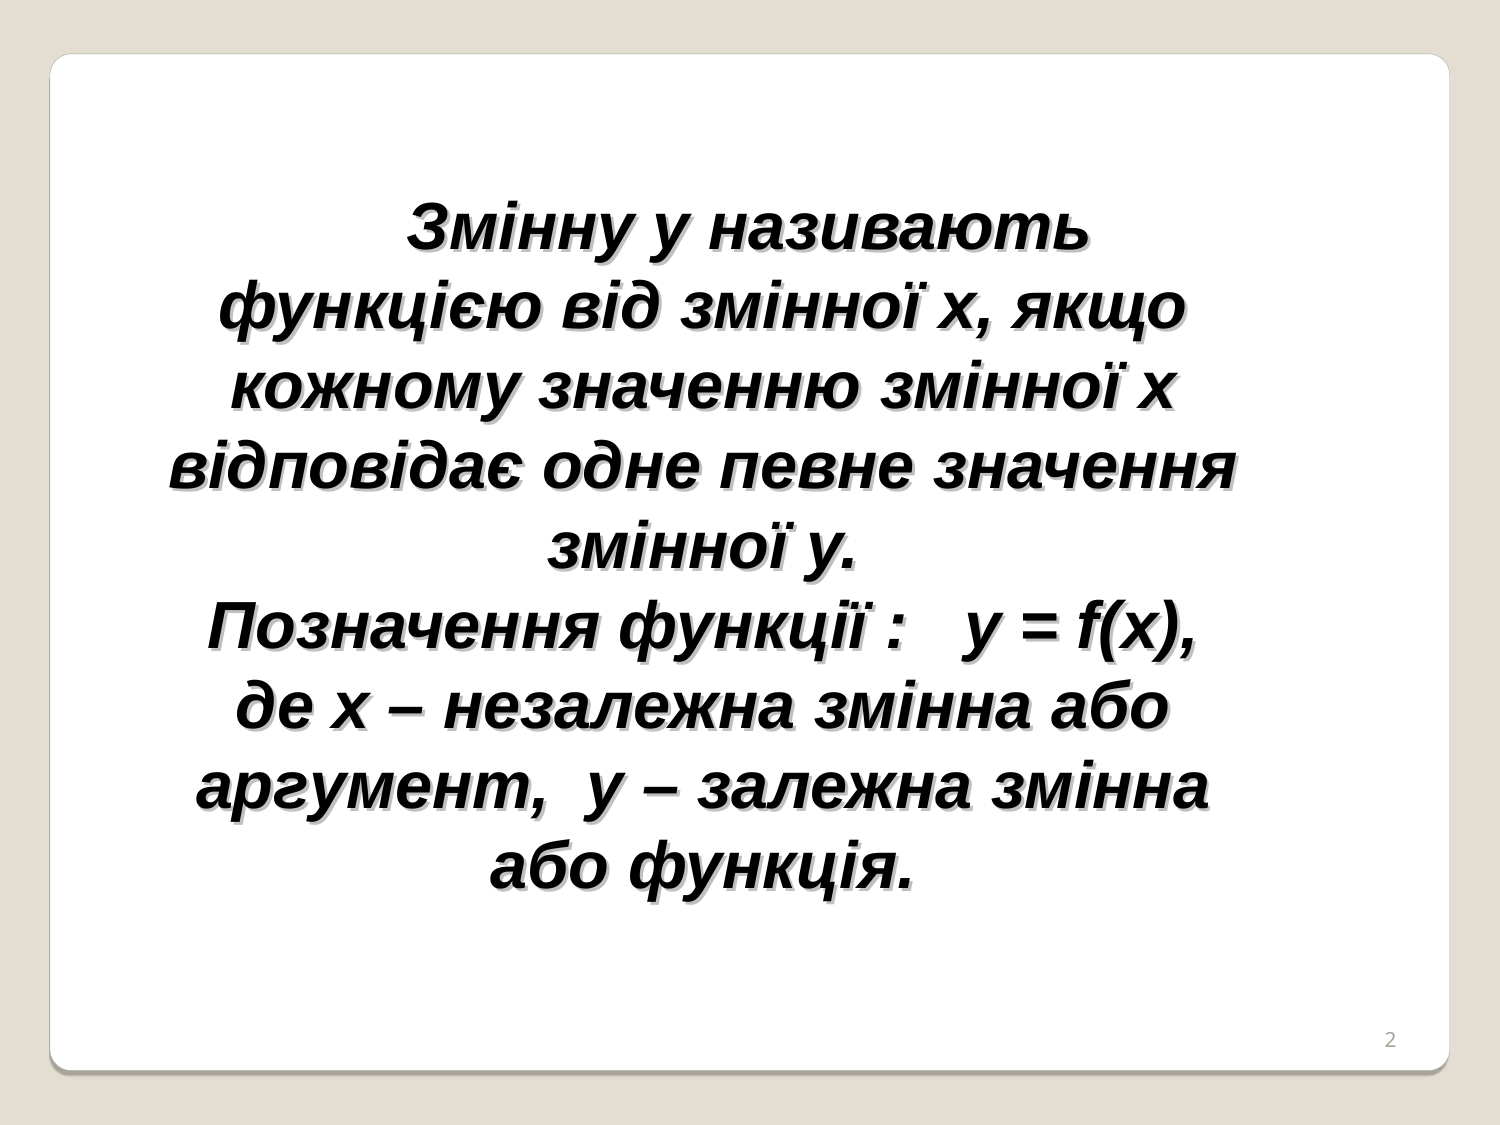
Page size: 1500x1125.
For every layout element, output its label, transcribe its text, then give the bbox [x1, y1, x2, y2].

text_box [1369, 1002, 1445, 1063]
text_box Змінну у називають функцією від змінної х, якщо кожному значенню змінної х відповідає одне певне значення змінної у. Позначення функції : y = f(x), де х – незалежна змінна або аргумент, у – залежна змінна або функція. [150, 175, 1257, 910]
